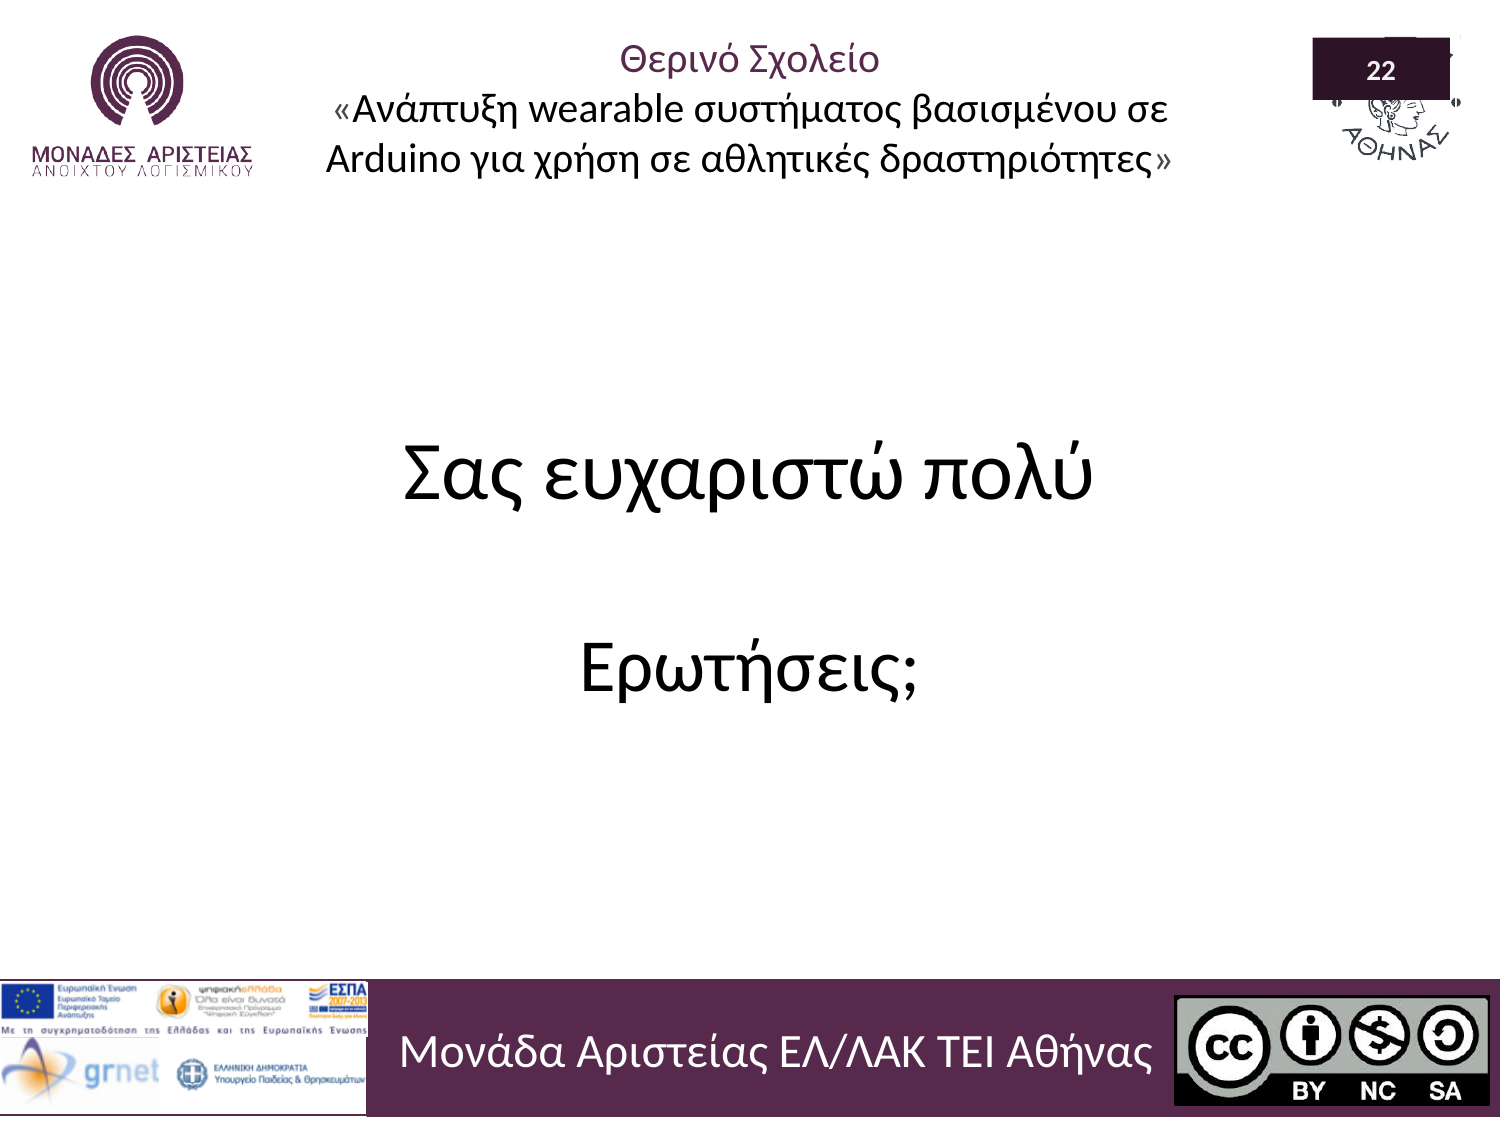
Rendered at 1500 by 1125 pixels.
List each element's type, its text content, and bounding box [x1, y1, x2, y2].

title Σας ευχαριστώ πολύ Ερωτήσεις; [218, 408, 1282, 709]
picture [1174, 995, 1490, 1106]
text_box Θερινό Σχολείο «Ανάπτυξη wearable συστήματος βασισμένου σε Arduino για χρήση σε αθλητικές δραστηριότητες» [280, 22, 1220, 190]
picture [31, 36, 253, 177]
text_box [1312, 37, 1450, 100]
picture [0, 982, 368, 1113]
picture [1331, 35, 1461, 167]
picture [175, 1057, 366, 1092]
text_box Μονάδα Αριστείας ΕΛ/ΛΑΚ ΤΕΙ Αθήνας [383, 992, 1488, 1105]
